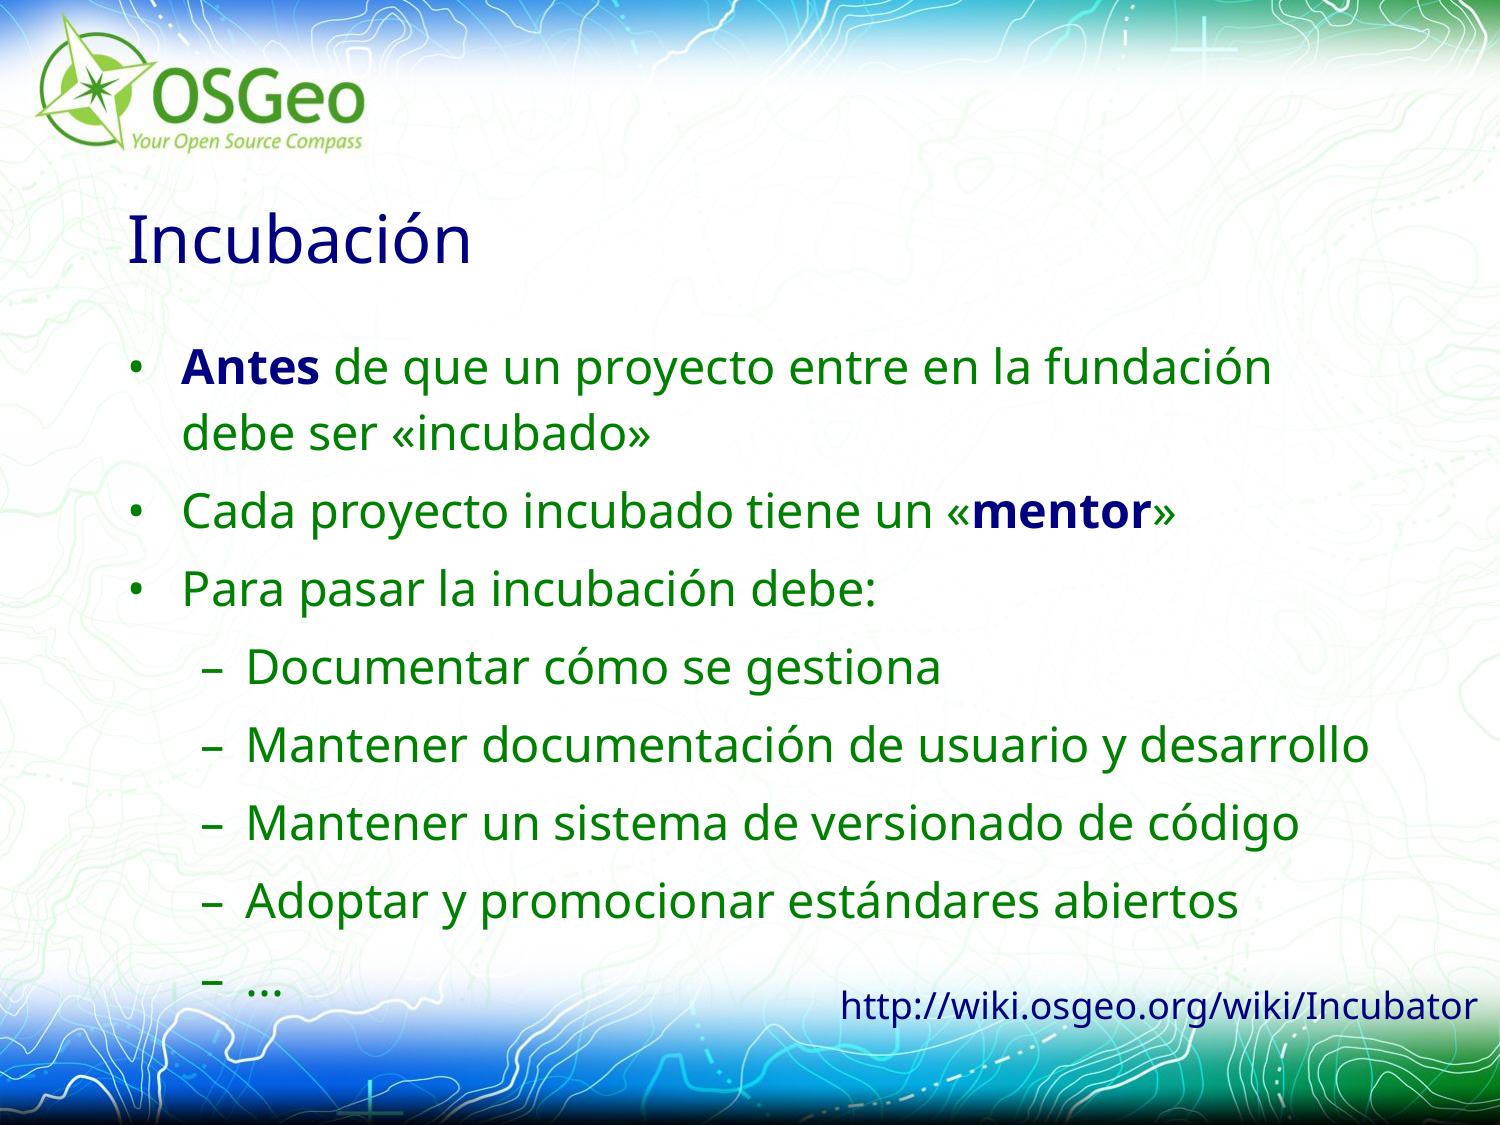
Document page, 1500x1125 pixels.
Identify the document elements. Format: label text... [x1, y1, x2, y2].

picture [0, 0, 1500, 1125]
text_box http://wiki.osgeo.org/wiki/Incubator [738, 974, 1494, 1035]
list Antes de que un proyecto entre en la fundación debe ser «incubado» Cada proyecto incubado tiene un «mentor» Para pasar la incubación debe: Documentar cómo se gestiona Mantener documentación de usuario y desarrollo Mantener un sistema de versionado de código Adoptar y promocionar estándares abiertos ... [112, 324, 1388, 1068]
title Incubación [112, 179, 1388, 296]
